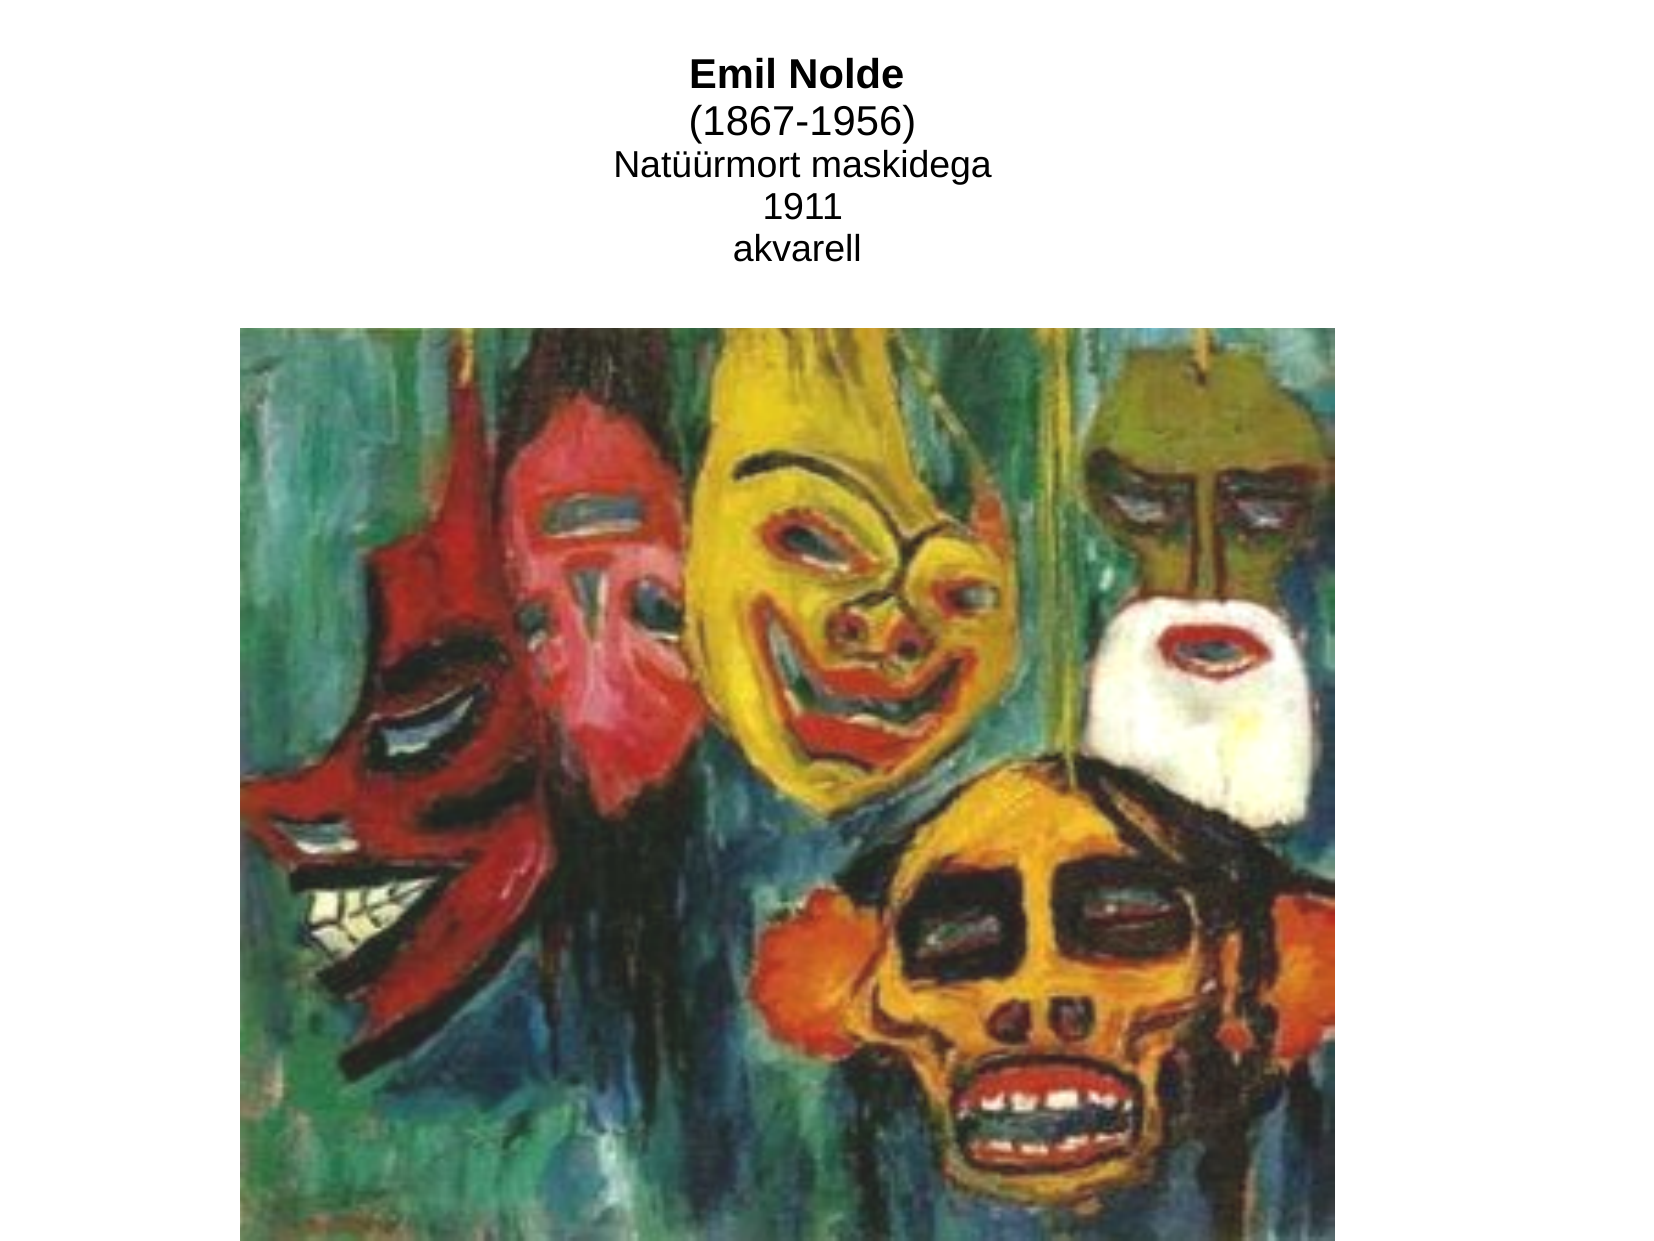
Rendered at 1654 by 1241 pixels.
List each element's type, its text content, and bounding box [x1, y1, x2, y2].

title Emil Nolde (1867-1956) Natüürmort maskidega 1911 akvarell [32, 0, 1573, 321]
picture [240, 328, 1335, 1241]
